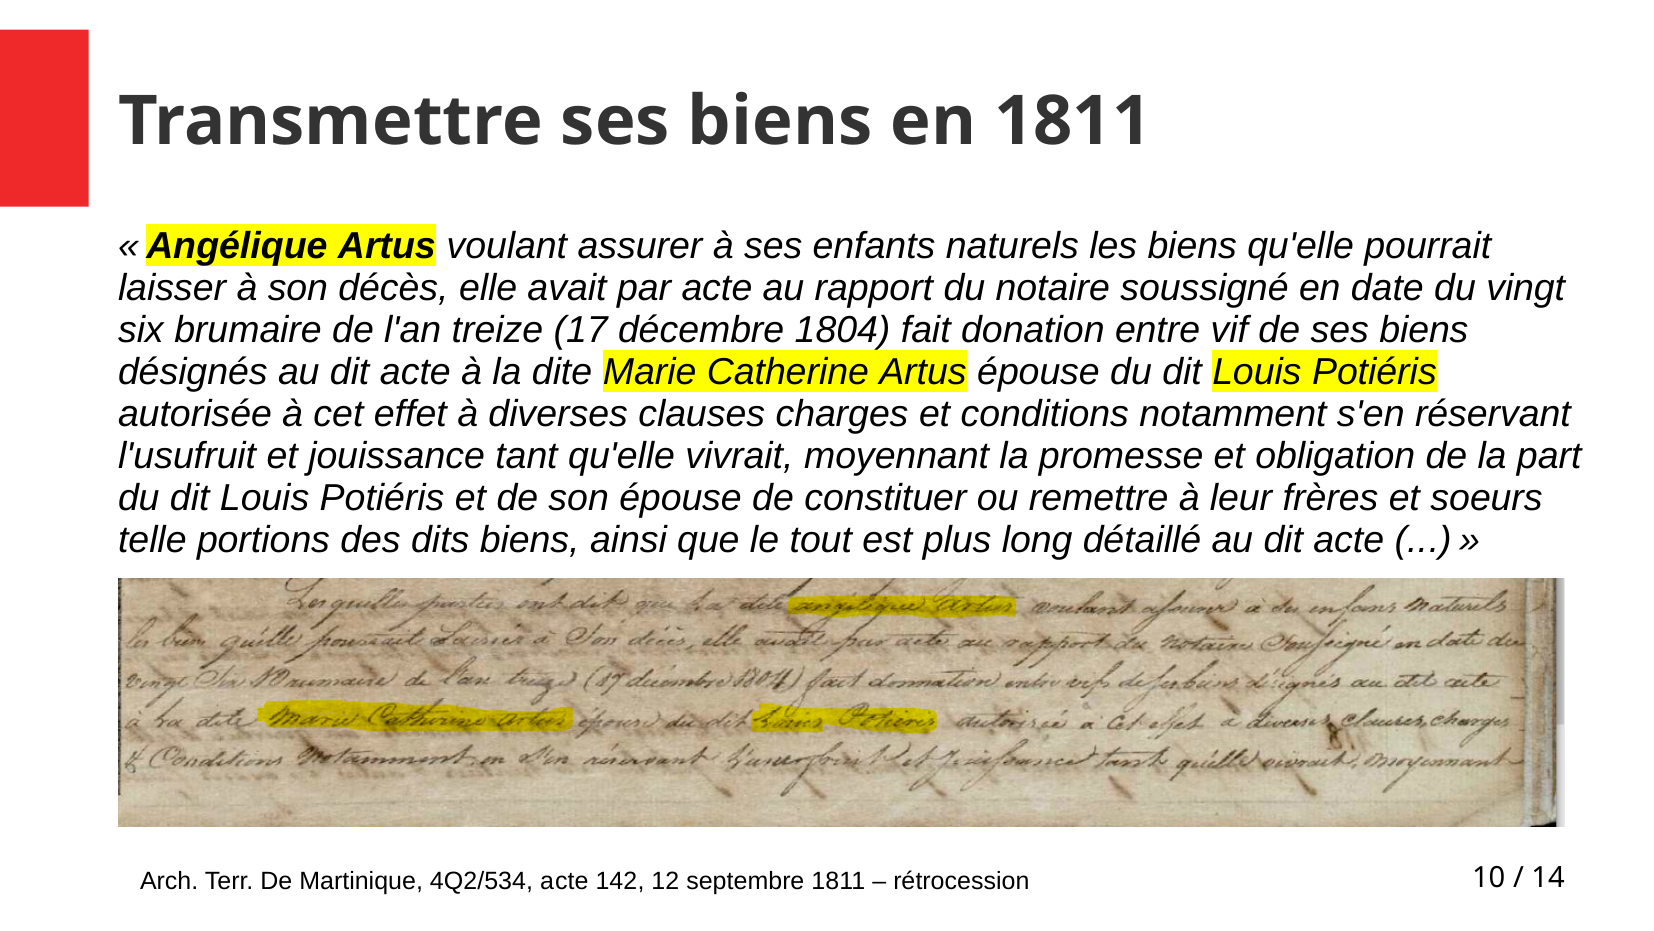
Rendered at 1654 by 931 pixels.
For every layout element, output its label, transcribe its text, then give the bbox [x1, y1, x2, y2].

picture [118, 578, 1565, 827]
text_box Arch. Terr. De Martinique, 4Q2/534, acte 142, 12 septembre 1811 – rétrocession [118, 859, 1447, 903]
title Transmettre ses biens en 1811 [118, 29, 1595, 207]
list « Angélique Artus voulant assurer à ses enfants naturels les biens qu'elle pourrait laisser à son décès, elle avait par acte au rapport du notaire soussigné en date du vingt six brumaire de l'an treize (17 décembre 1804) fait donation entre vif de ses biens désignés au dit acte à la dite Marie Catherine Artus épouse du dit Louis Potiéris autorisée à cet effet à diverses clauses charges et conditions notamment s'en réservant l'usufruit et jouissance tant qu'elle vivrait, moyennant la promesse et obligation de la part du dit Louis Potiéris et de son épouse de constituer ou remettre à leur frères et soeurs telle portions des dits biens, ainsi que le tout est plus long détaillé au dit acte (...) » [118, 224, 1595, 561]
